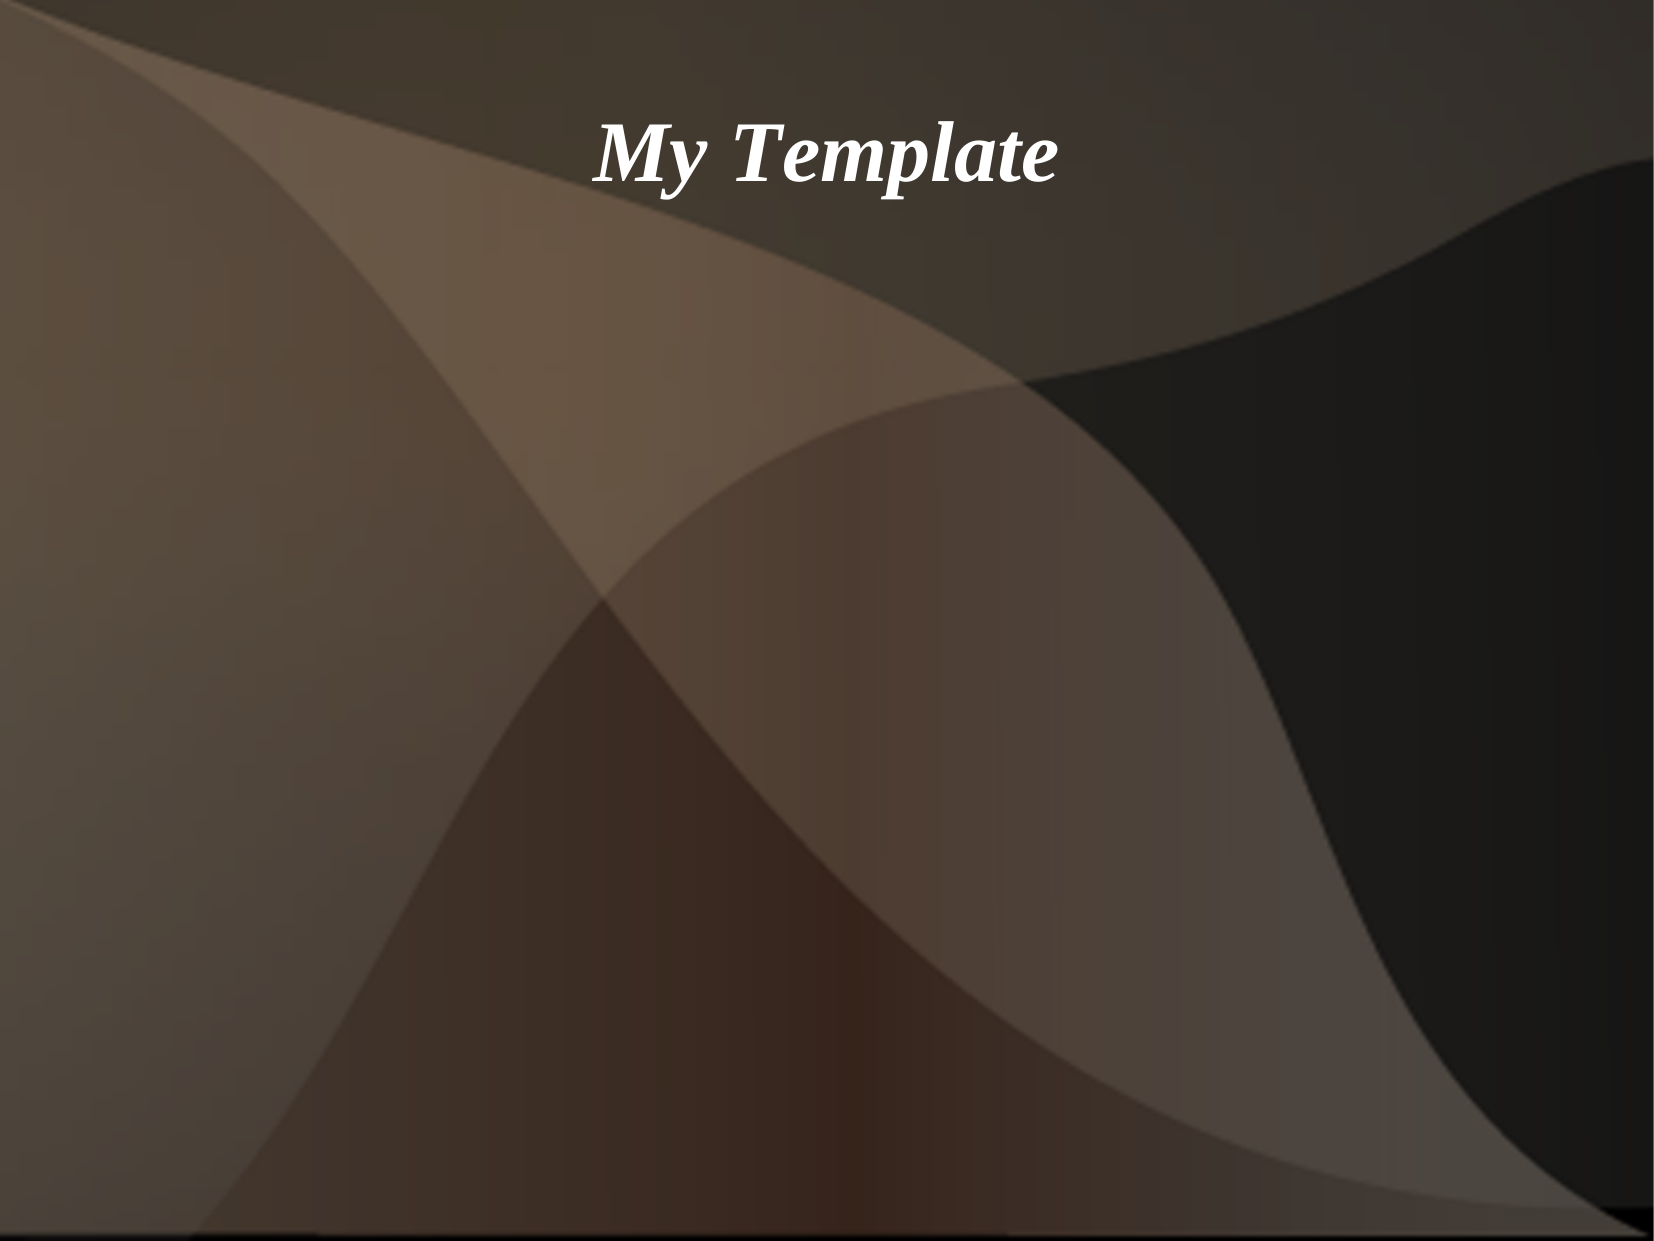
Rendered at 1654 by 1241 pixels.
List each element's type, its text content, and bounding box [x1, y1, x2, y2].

picture [0, 0, 1654, 1241]
title My Template [82, 49, 1571, 257]
